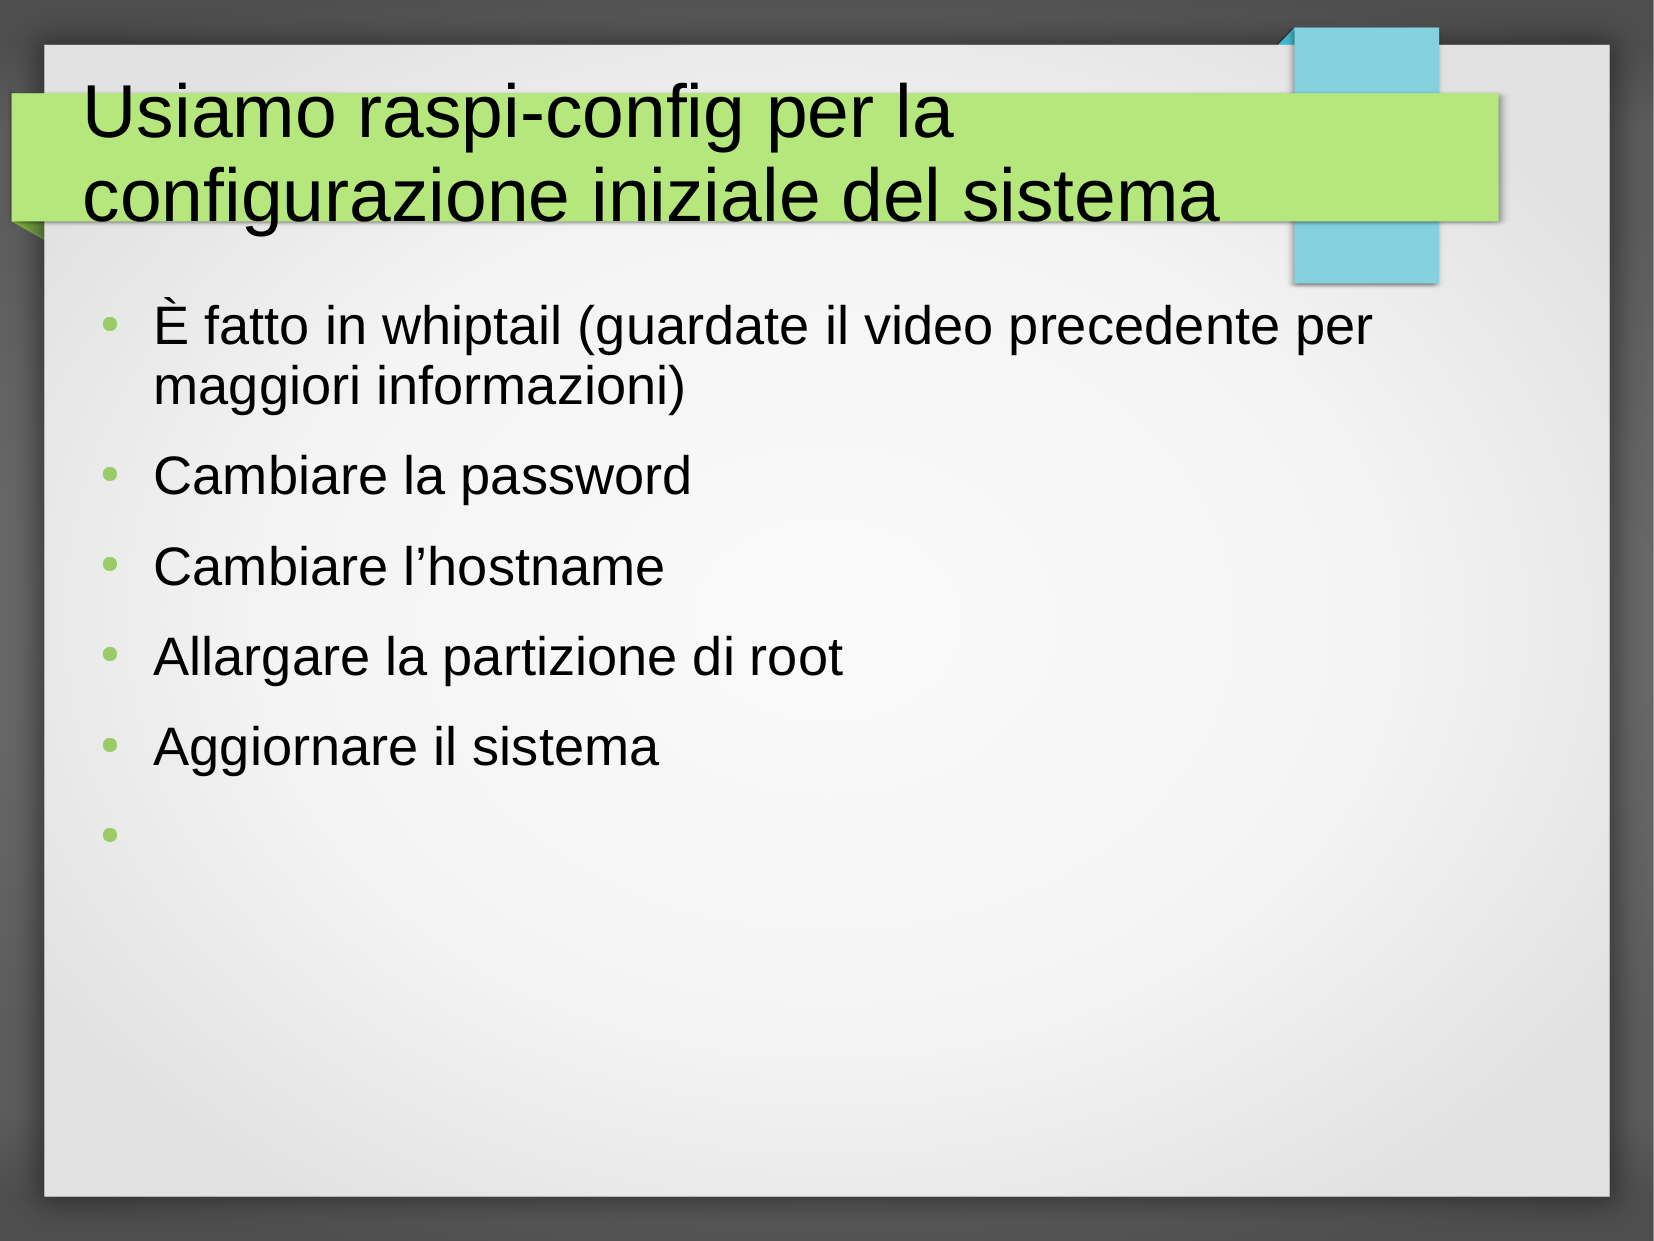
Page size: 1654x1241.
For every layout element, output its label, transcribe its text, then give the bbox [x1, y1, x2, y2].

picture [0, 0, 1654, 1241]
list È fatto in whiptail (guardate il video precedente per maggiori informazioni) Cambiare la password Cambiare l’hostname Allargare la partizione di root Aggiornare il sistema [82, 295, 1571, 1015]
title Usiamo raspi-config per la configurazione iniziale del sistema [82, 70, 1264, 238]
